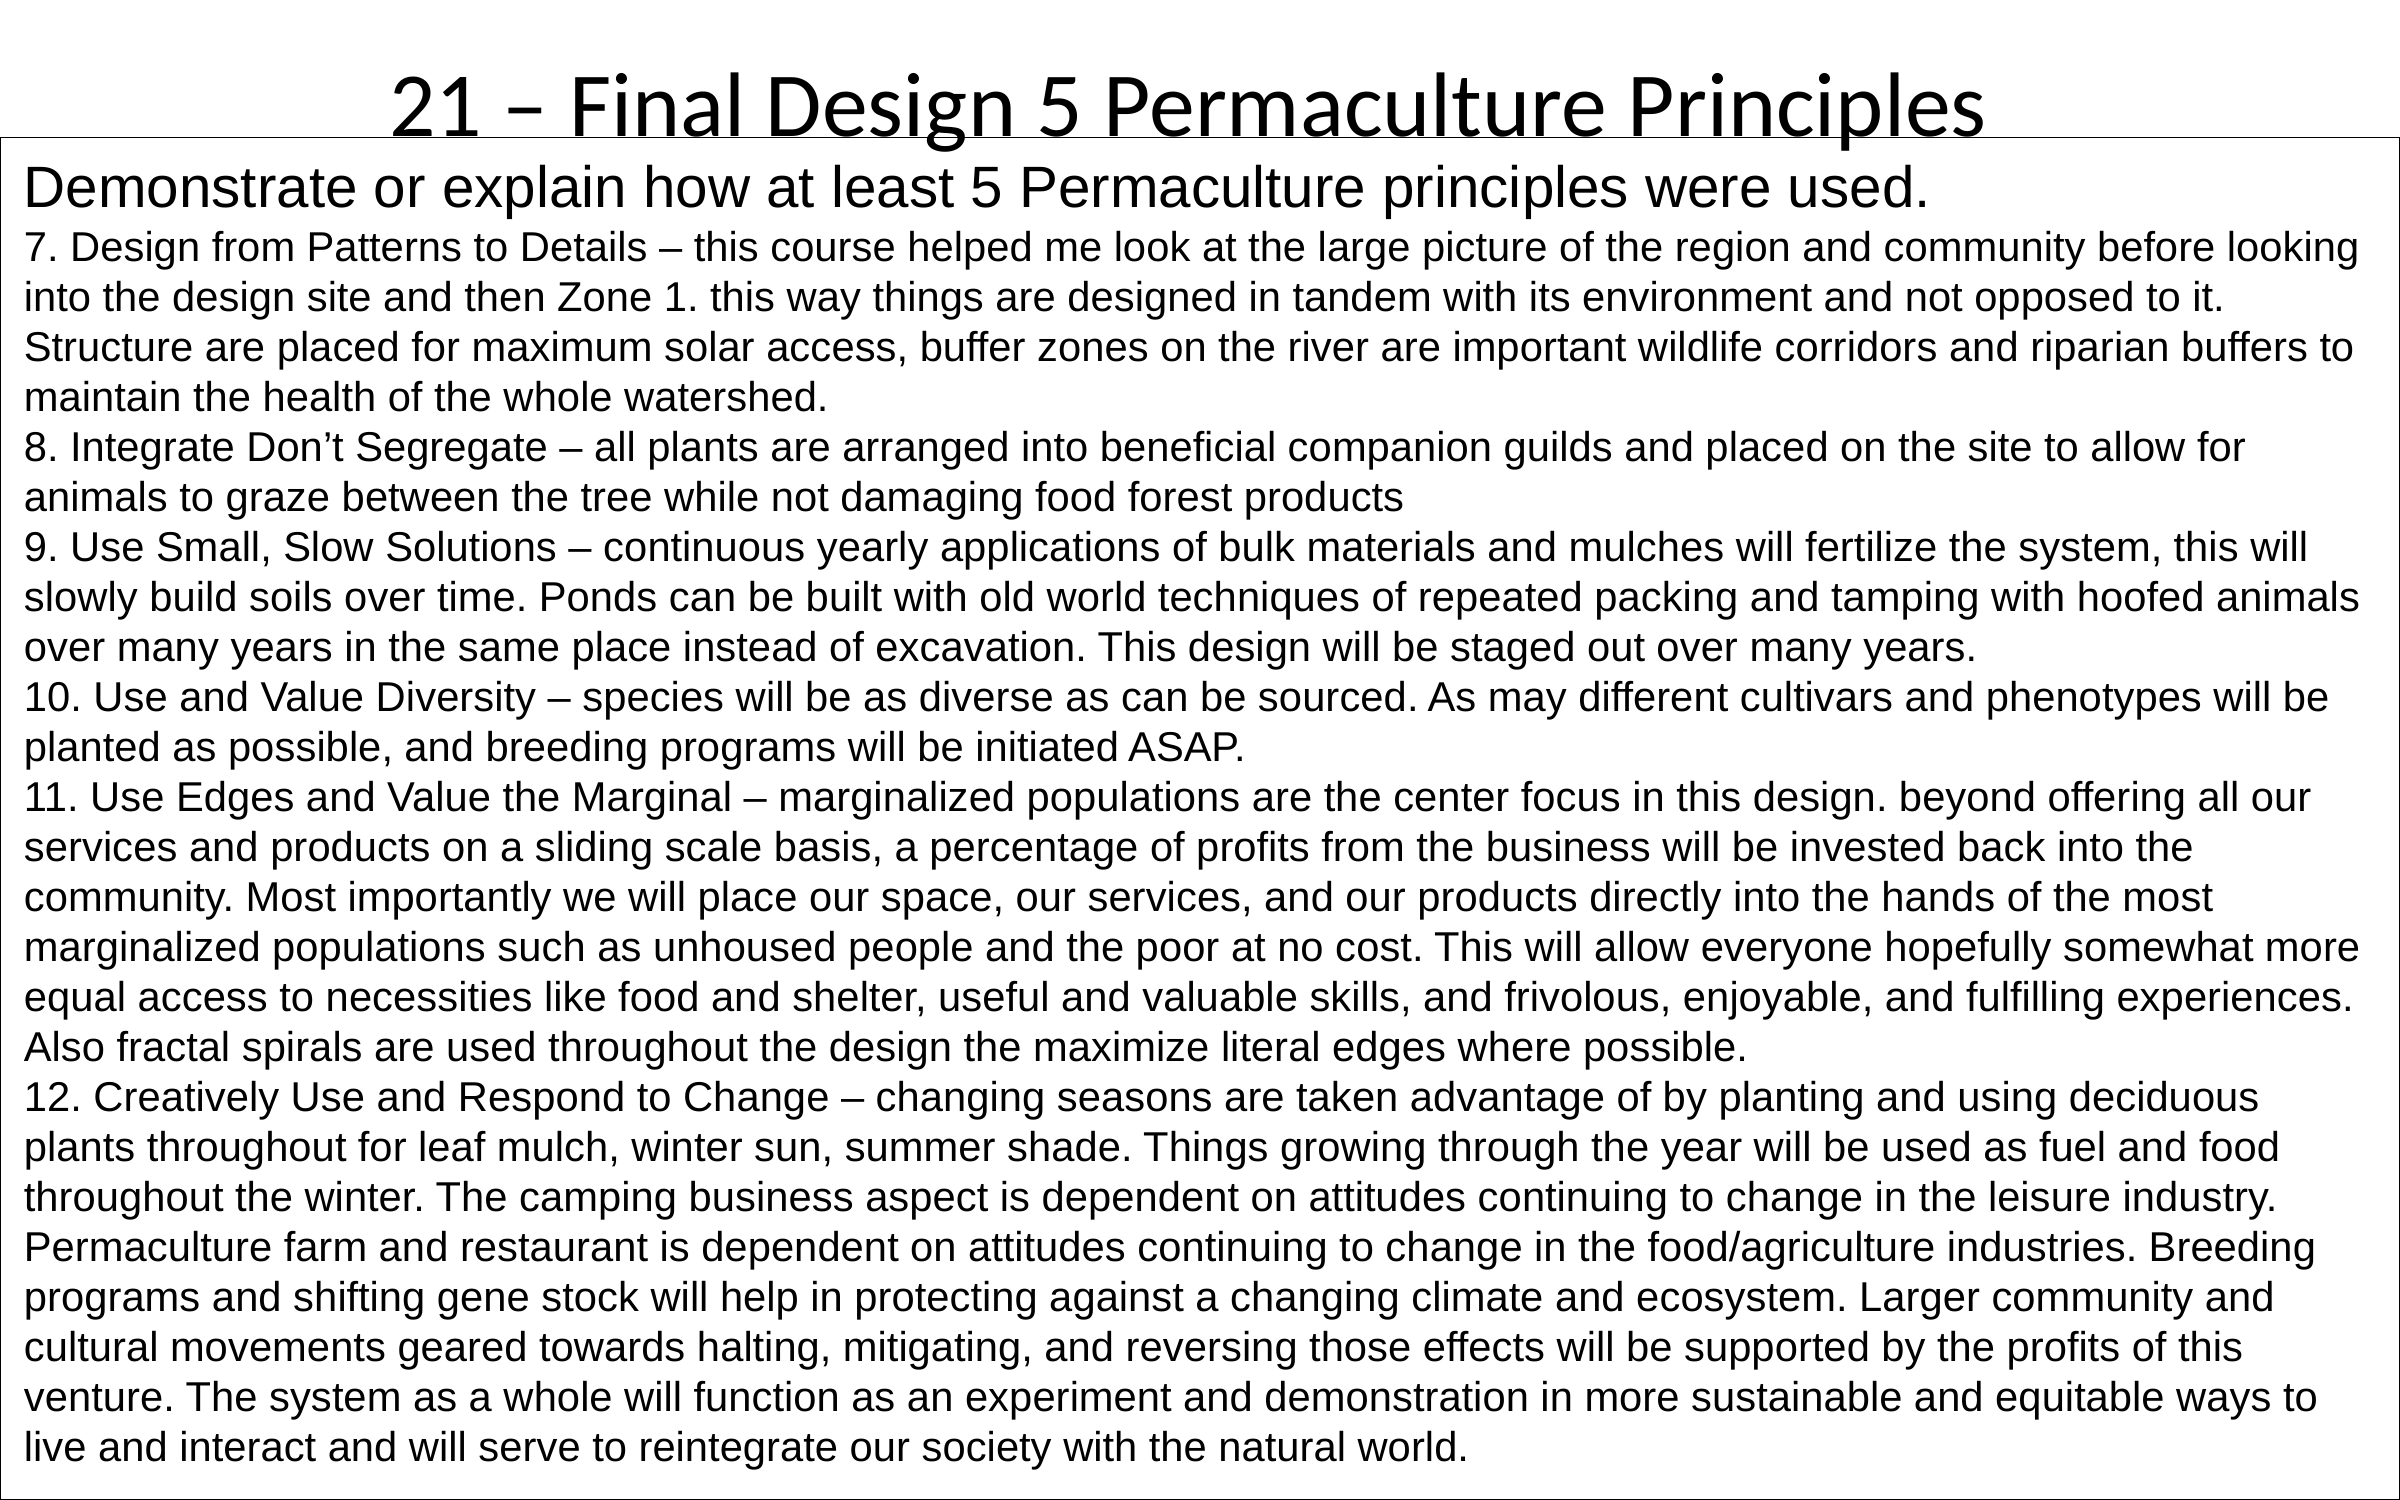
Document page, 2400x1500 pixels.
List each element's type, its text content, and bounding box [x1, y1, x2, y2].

text_box Demonstrate or explain how at least 5 Permaculture principles were used. 7. Design from Patterns to Details – this course helped me look at the large picture of the region and community before looking into the design site and then Zone 1. this way things are designed in tandem with its environment and not opposed to it. Structure are placed for maximum solar access, buffer zones on the river are important wildlife corridors and riparian buffers to maintain the health of the whole watershed. 8. Integrate Don’t Segregate – all plants are arranged into beneficial companion guilds and placed on the site to allow for animals to graze between the tree while not damaging food forest products 9. Use Small, Slow Solutions – continuous yearly applications of bulk materials and mulches will fertilize the system, this will slowly build soils over time. Ponds can be built with old world techniques of repeated packing and tamping with hoofed animals over many years in the same place instead of excavation. This design will be staged out over many years. 10. Use and Value Diversity – species will be as diverse as can be sourced. As may different cultivars and phenotypes will be planted as possible, and breeding programs will be initiated ASAP. 11. Use Edges and Value the Marginal – marginalized populations are the center focus in this design. beyond offering all our services and products on a sliding scale basis, a percentage of profits from the business will be invested back into the community. Most importantly we will place our space, our services, and our products directly into the hands of the most marginalized populations such as unhoused people and the poor at no cost. This will allow everyone hopefully somewhat more equal access to necessities like food and shelter, useful and valuable skills, and frivolous, enjoyable, and fulfilling experiences. Also fractal spirals are used throughout the design the maximize literal edges where possible. 12. Creatively Use and Respond to Change – changing seasons are taken advantage of by planting and using deciduous plants throughout for leaf mulch, winter sun, summer shade. Things growing through the year will be used as fuel and food throughout the winter. The camping business aspect is dependent on attitudes continuing to change in the leisure industry. Permaculture farm and restaurant is dependent on attitudes continuing to change in the food/agriculture industries. Breeding programs and shifting gene stock will help in protecting against a changing climate and ecosystem. Larger community and cultural movements geared towards halting, mitigating, and reversing those effects will be supported by the profits of this venture. The system as a whole will function as an experiment and demonstration in more sustainable and equitable ways to live and interact and will serve to reintegrate our society with the natural world. [0, 137, 2400, 1500]
text_box 21 – Final Design 5 Permaculture Principles [179, 33, 2220, 137]
